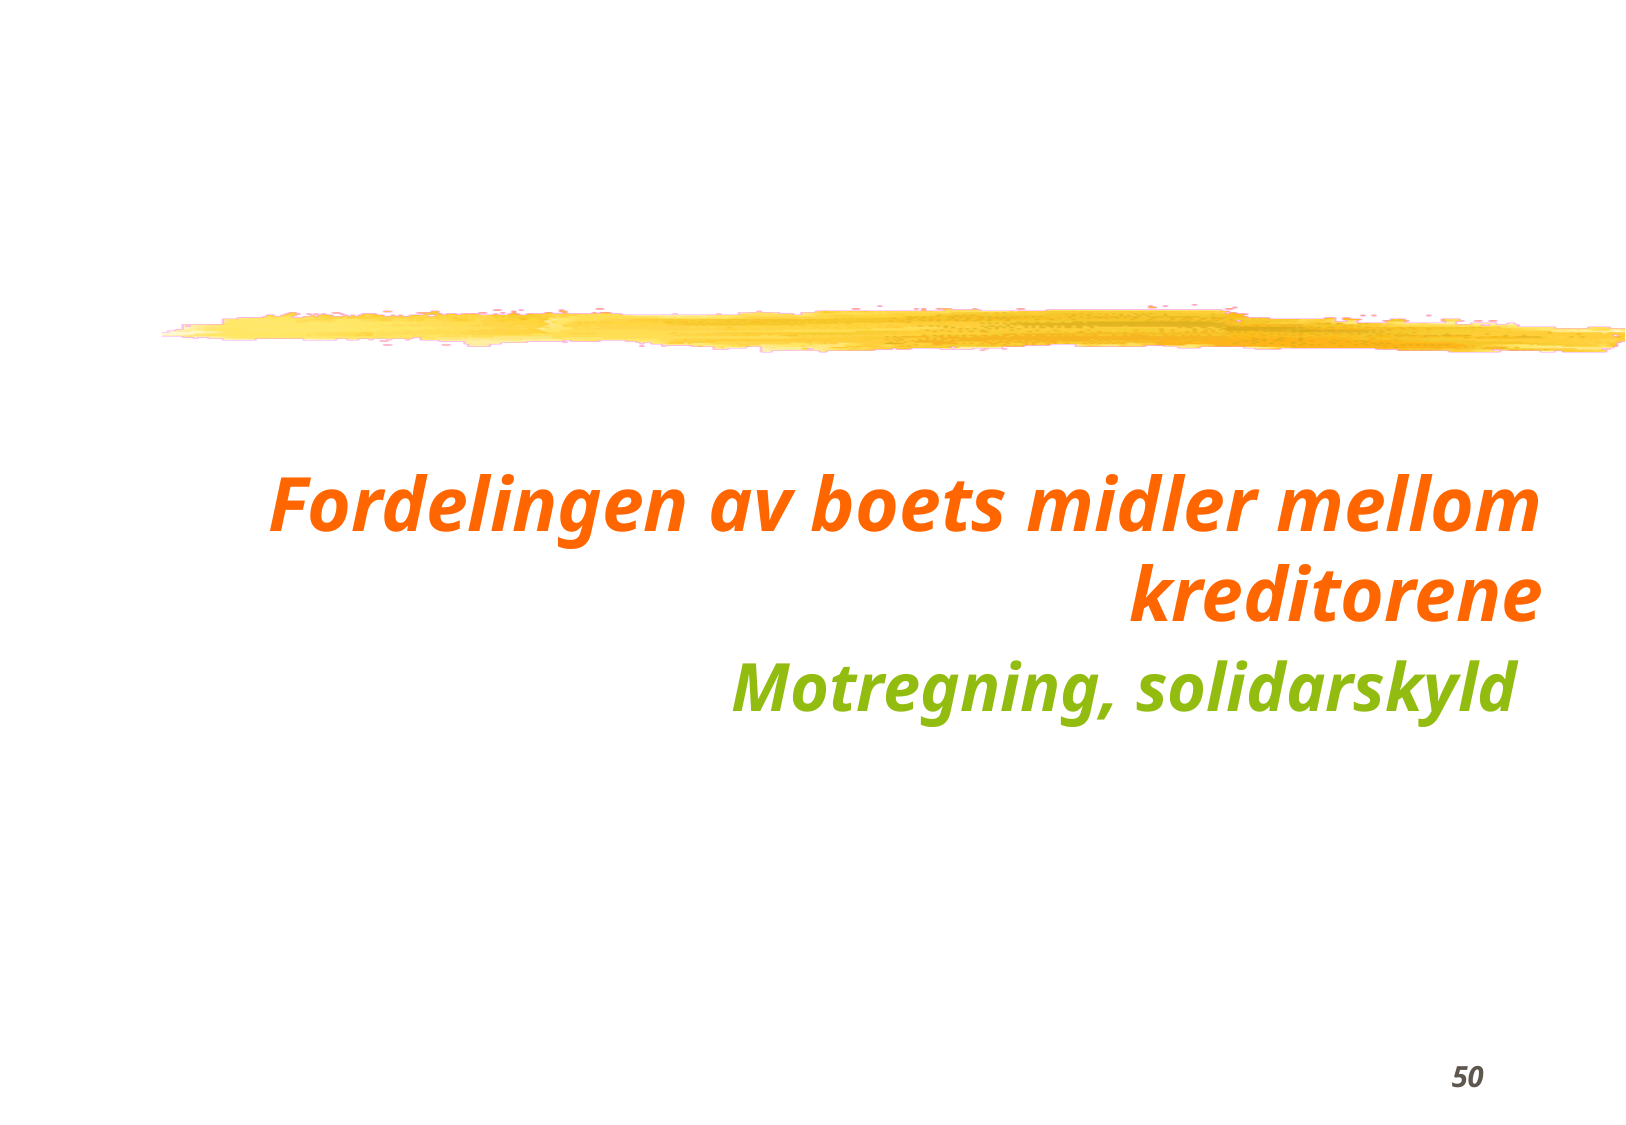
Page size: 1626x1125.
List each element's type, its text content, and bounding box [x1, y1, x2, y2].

title Fordelingen av boets midler mellom kreditorene [186, 448, 1559, 644]
picture [162, 299, 1626, 363]
text_box <number> [1173, 1021, 1499, 1107]
text_box Motregning, solidarskyld [379, 637, 1534, 929]
